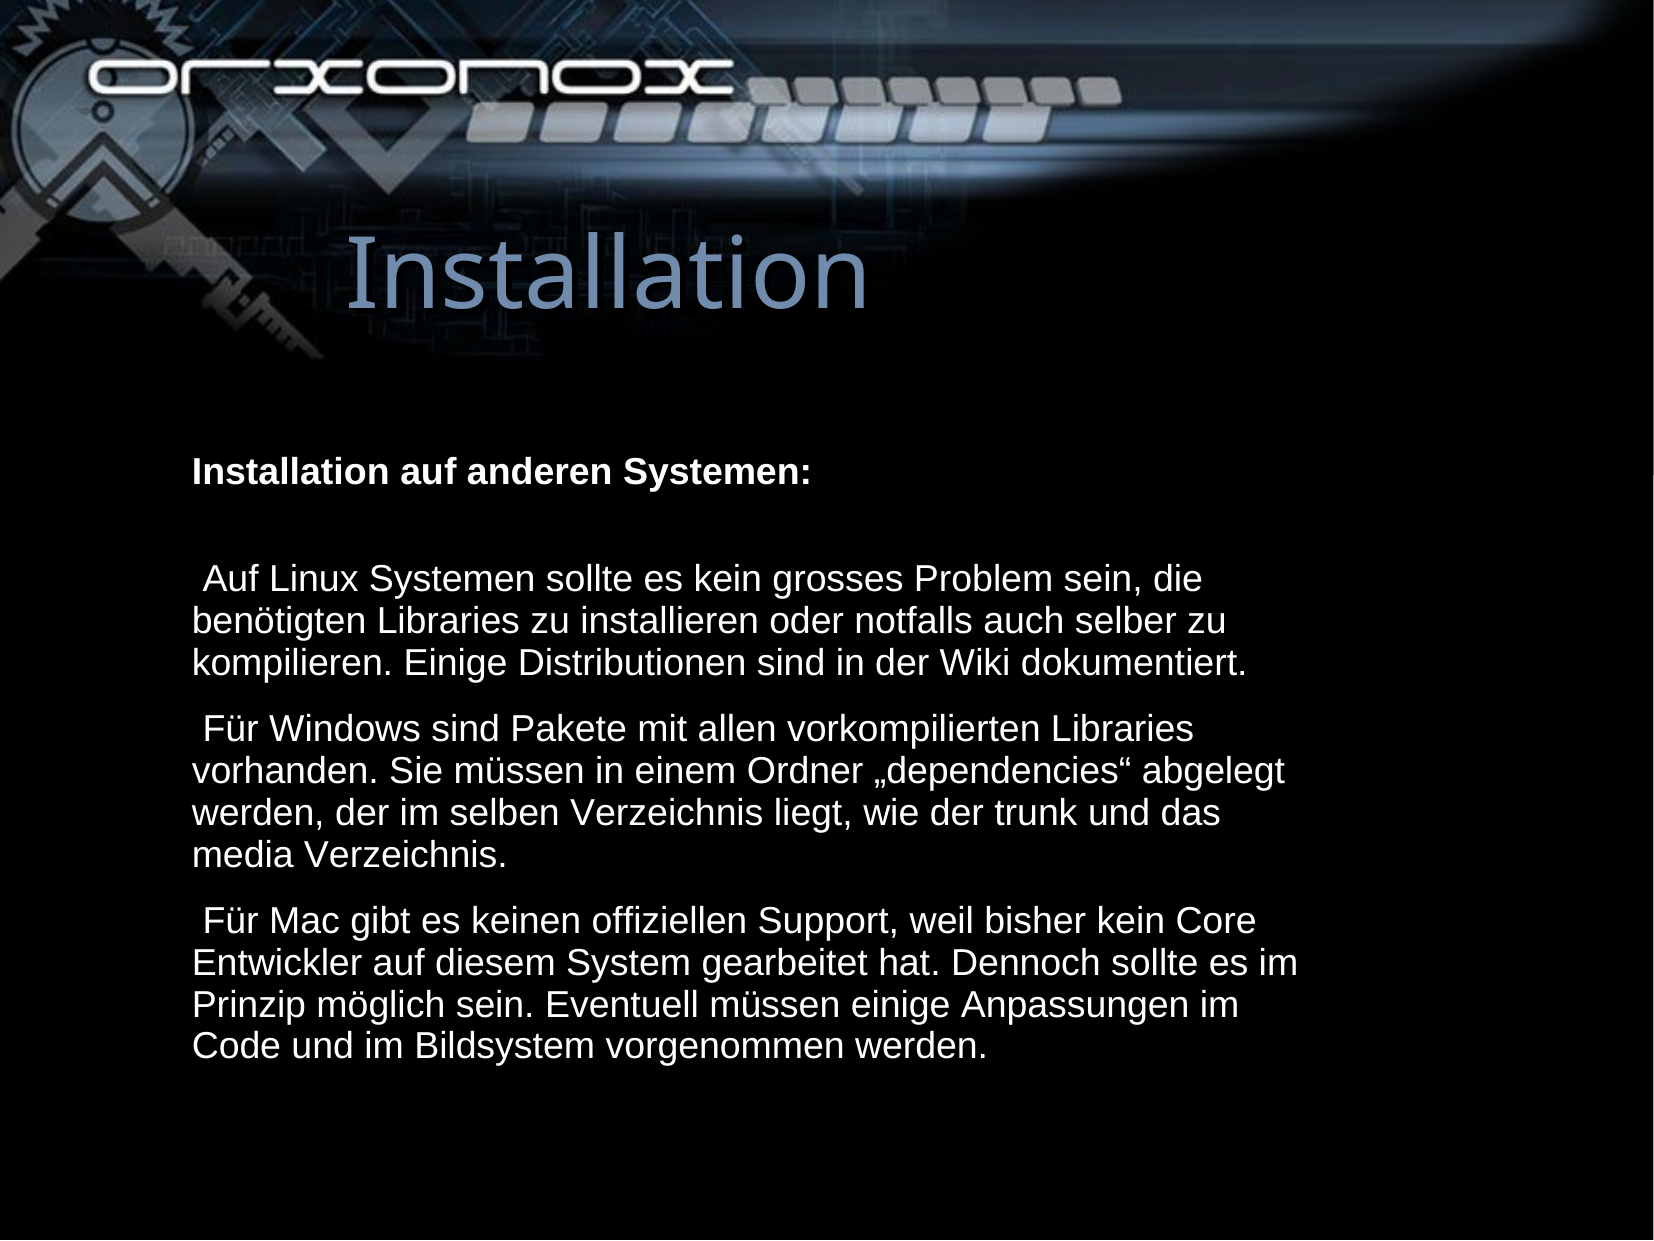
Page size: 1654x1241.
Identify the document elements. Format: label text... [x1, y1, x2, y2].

text_box Installation auf anderen Systemen: Auf Linux Systemen sollte es kein grosses Problem sein, die benötigten Libraries zu installieren oder notfalls auch selber zu kompilieren. Einige Distributionen sind in der Wiki dokumentiert. Für Windows sind Pakete mit allen vorkompilierten Libraries vorhanden. Sie müssen in einem Ordner „dependencies“ abgelegt werden, der im selben Verzeichnis liegt, wie der trunk und das media Verzeichnis. Für Mac gibt es keinen offiziellen Support, weil bisher kein Core Entwickler auf diesem System gearbeitet hat. Dennoch sollte es im Prinzip möglich sein. Eventuell müssen einige Anpassungen im Code und im Bildsystem vorgenommen werden. [177, 442, 1329, 1136]
picture [0, 0, 1654, 475]
text_box Installation [330, 194, 1306, 344]
